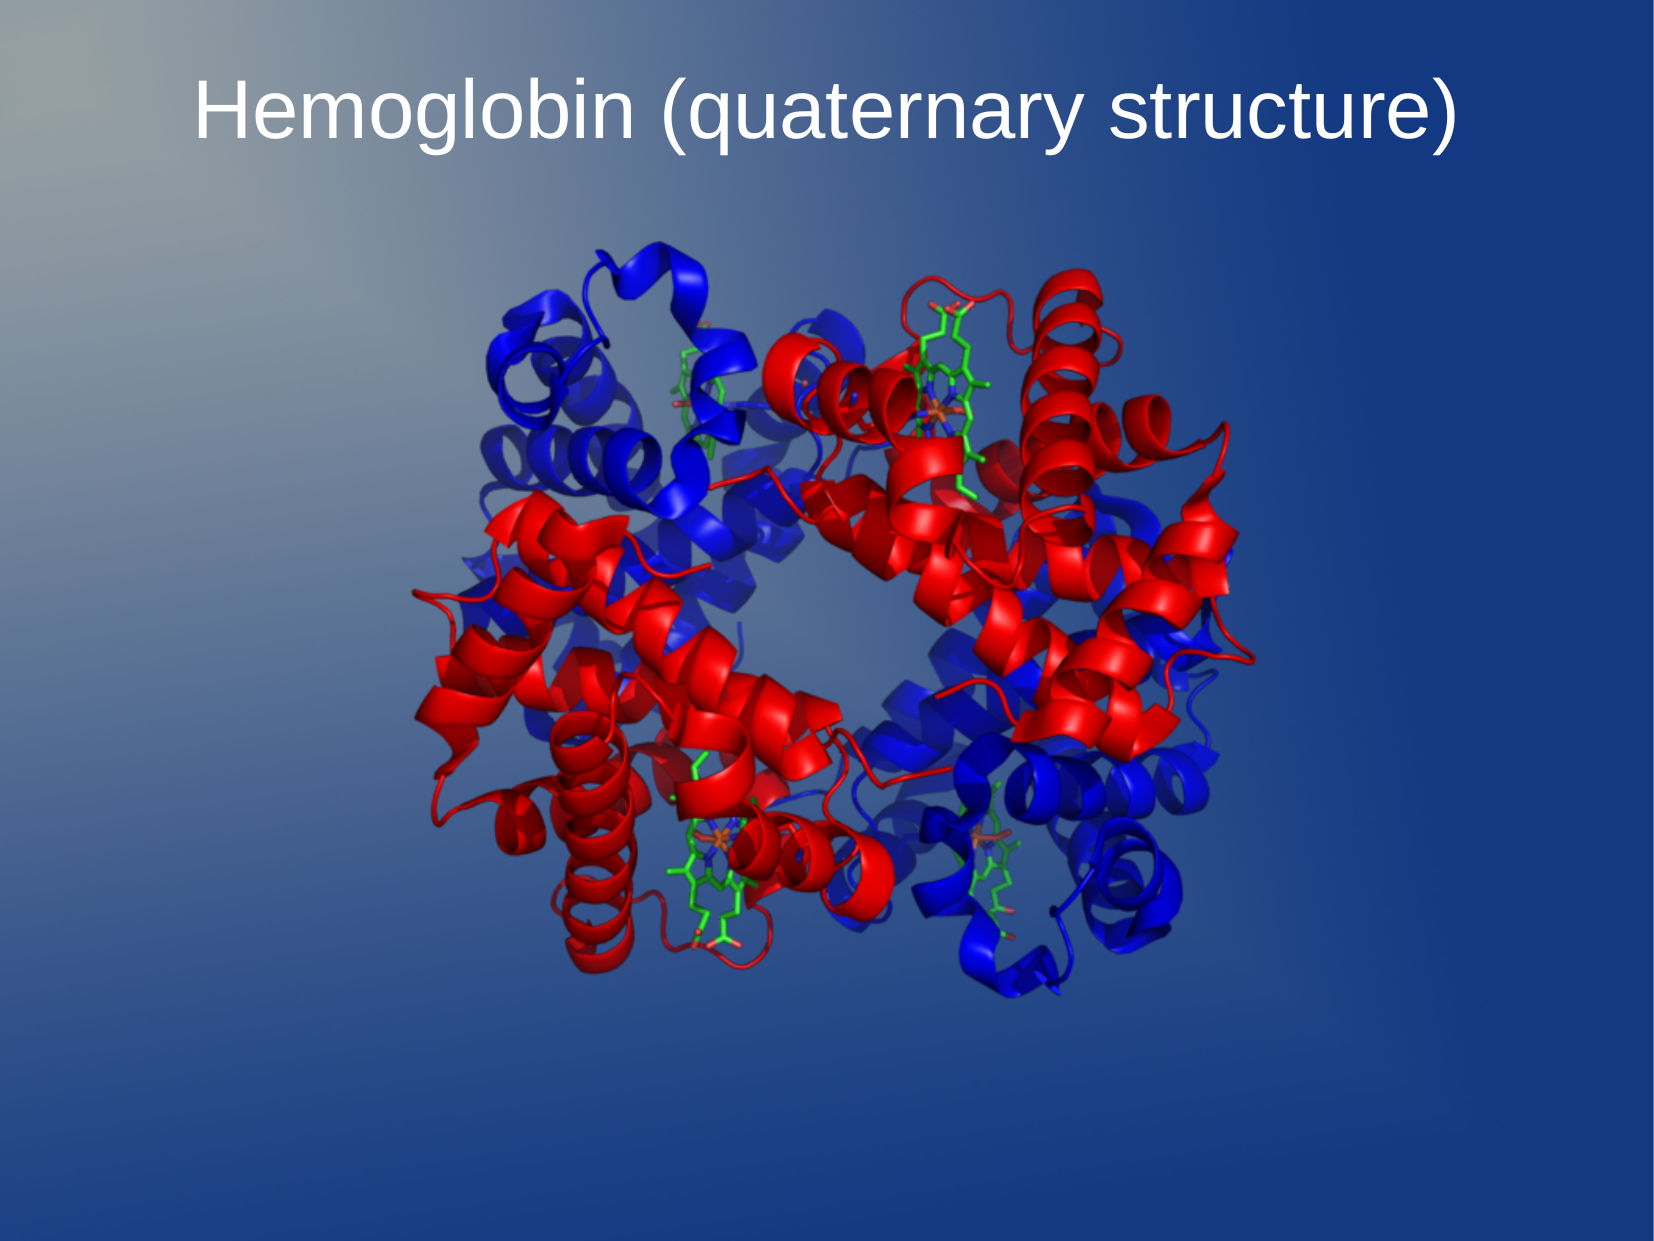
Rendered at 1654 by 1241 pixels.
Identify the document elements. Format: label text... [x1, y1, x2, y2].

title Hemoglobin (quaternary structure) [82, 39, 1571, 181]
picture [0, 0, 1654, 1241]
